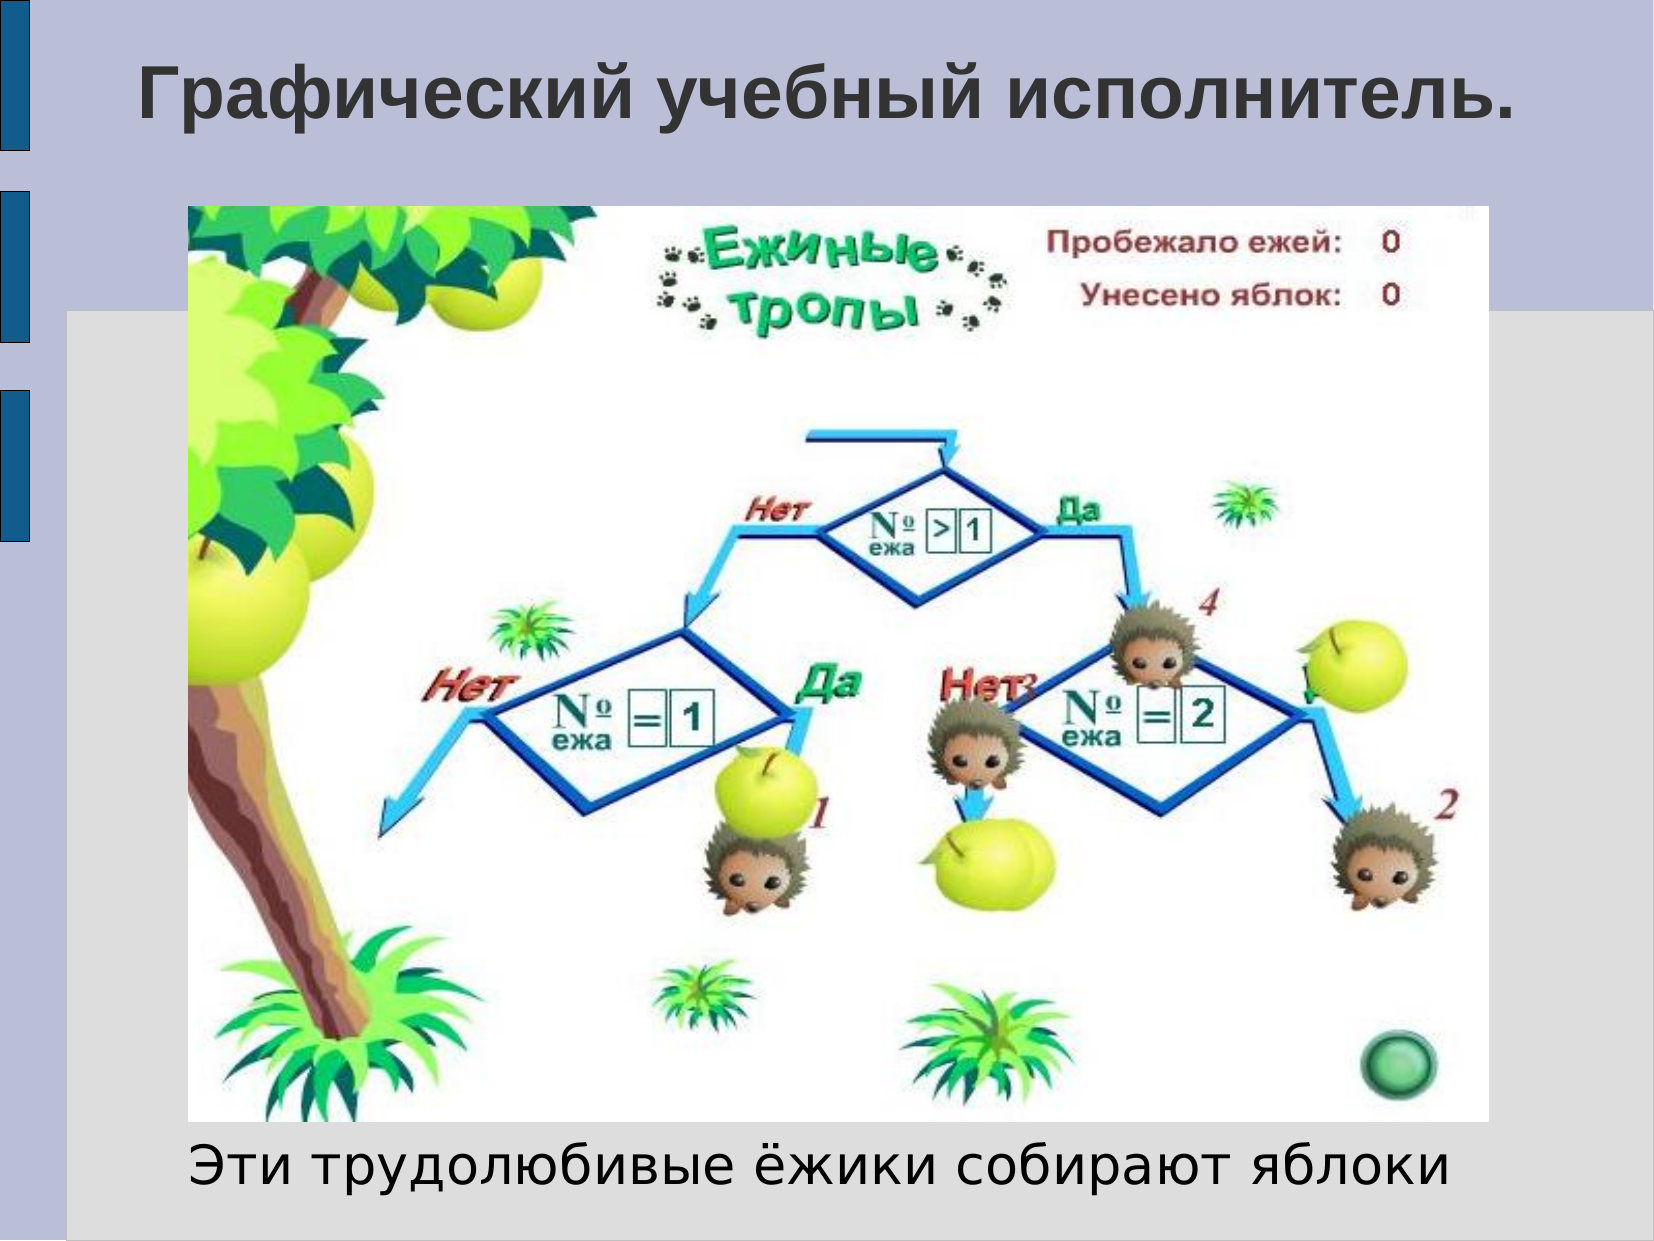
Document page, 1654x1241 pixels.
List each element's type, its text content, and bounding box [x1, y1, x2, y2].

picture [188, 206, 1489, 1123]
title Графический учебный исполнитель. [82, 5, 1571, 180]
list Эти трудолюбивые ёжики собирают яблоки [153, 1133, 1542, 1241]
